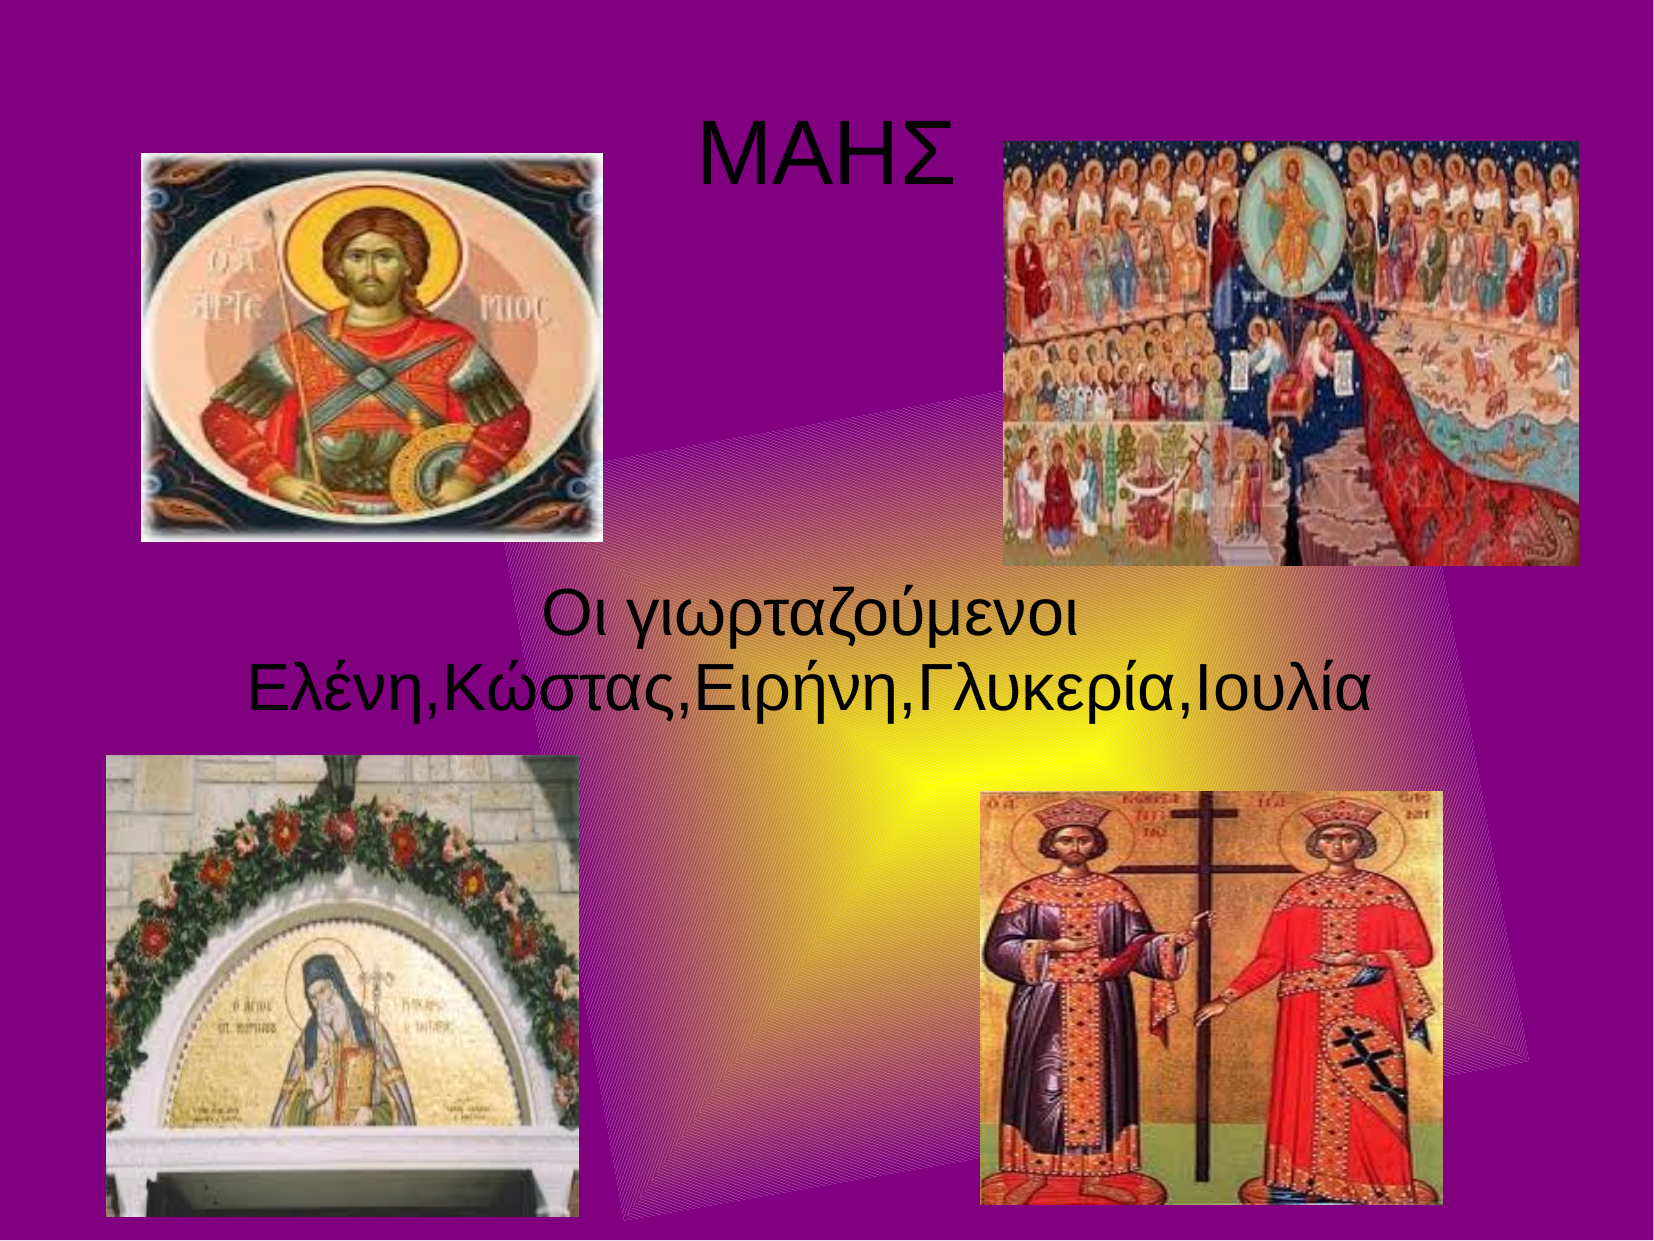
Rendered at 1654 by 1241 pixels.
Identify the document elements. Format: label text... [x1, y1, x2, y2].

subtitle Οι γιωρταζούμενοι Ελένη,Κώστας,Ειρήνη,Γλυκερία,Ιουλία [82, 290, 1538, 1010]
picture [141, 153, 603, 542]
picture [980, 791, 1443, 1205]
picture [1003, 141, 1579, 566]
title ΜΑΗΣ [82, 49, 1571, 257]
picture [106, 755, 579, 1217]
